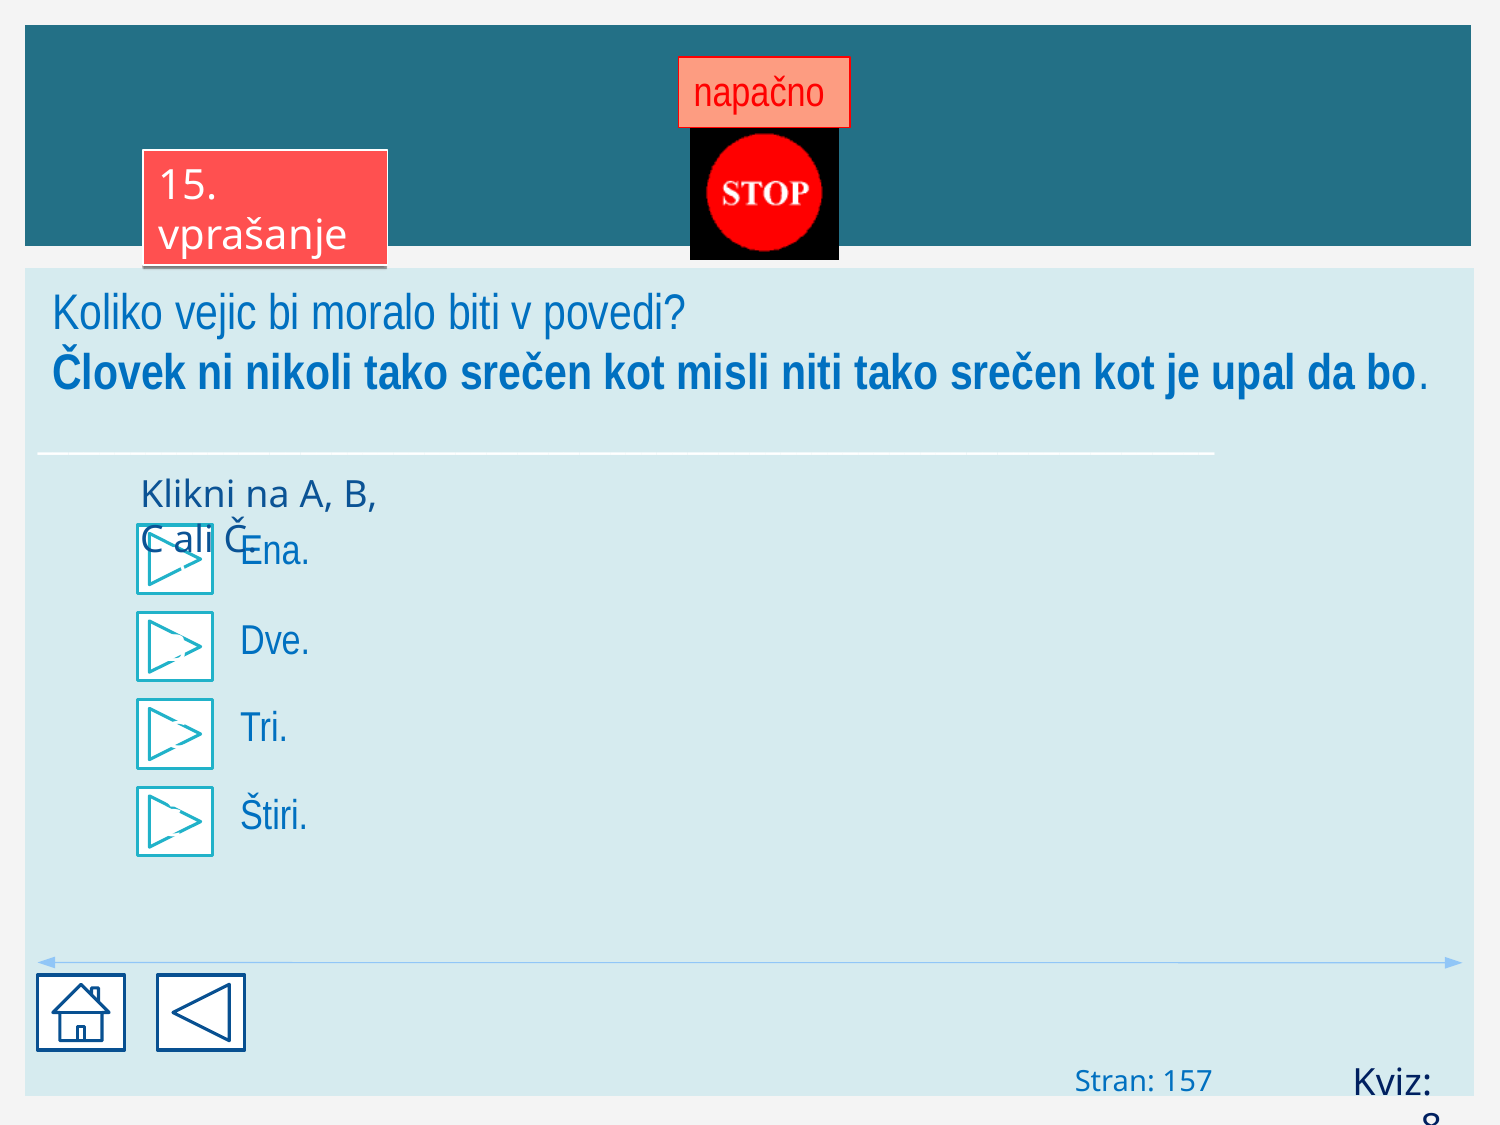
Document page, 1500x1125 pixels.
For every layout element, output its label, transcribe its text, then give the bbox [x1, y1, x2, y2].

text_box Dve. [225, 605, 1351, 671]
text_box [1426, 1116, 1435, 1124]
text_box Koliko vejic bi moralo biti v povedi? Človek ni nikoli tako srečen kot misli niti tako srečen kot je upal da bo. [37, 272, 1463, 409]
picture [690, 128, 839, 260]
text_box napačno [678, 57, 850, 128]
text_box Ena. [225, 515, 1351, 581]
text_box 15. vprašanje [143, 149, 388, 216]
text_box Klikni na A, B, C ali Č. [125, 466, 413, 524]
text_box Stran: 157 [975, 1055, 1313, 1106]
text_box Kviz: 8 [1337, 1050, 1475, 1111]
text_box Tri. [225, 692, 1351, 759]
text_box B [137, 612, 213, 681]
text_box A [137, 524, 213, 594]
text_box Štiri. [225, 780, 1351, 846]
text_box C [137, 699, 213, 769]
text_box [0, 0, 1500, 1125]
text_box ____________________________________________________________________________ [22, 404, 1488, 466]
text_box Č. [137, 787, 213, 856]
